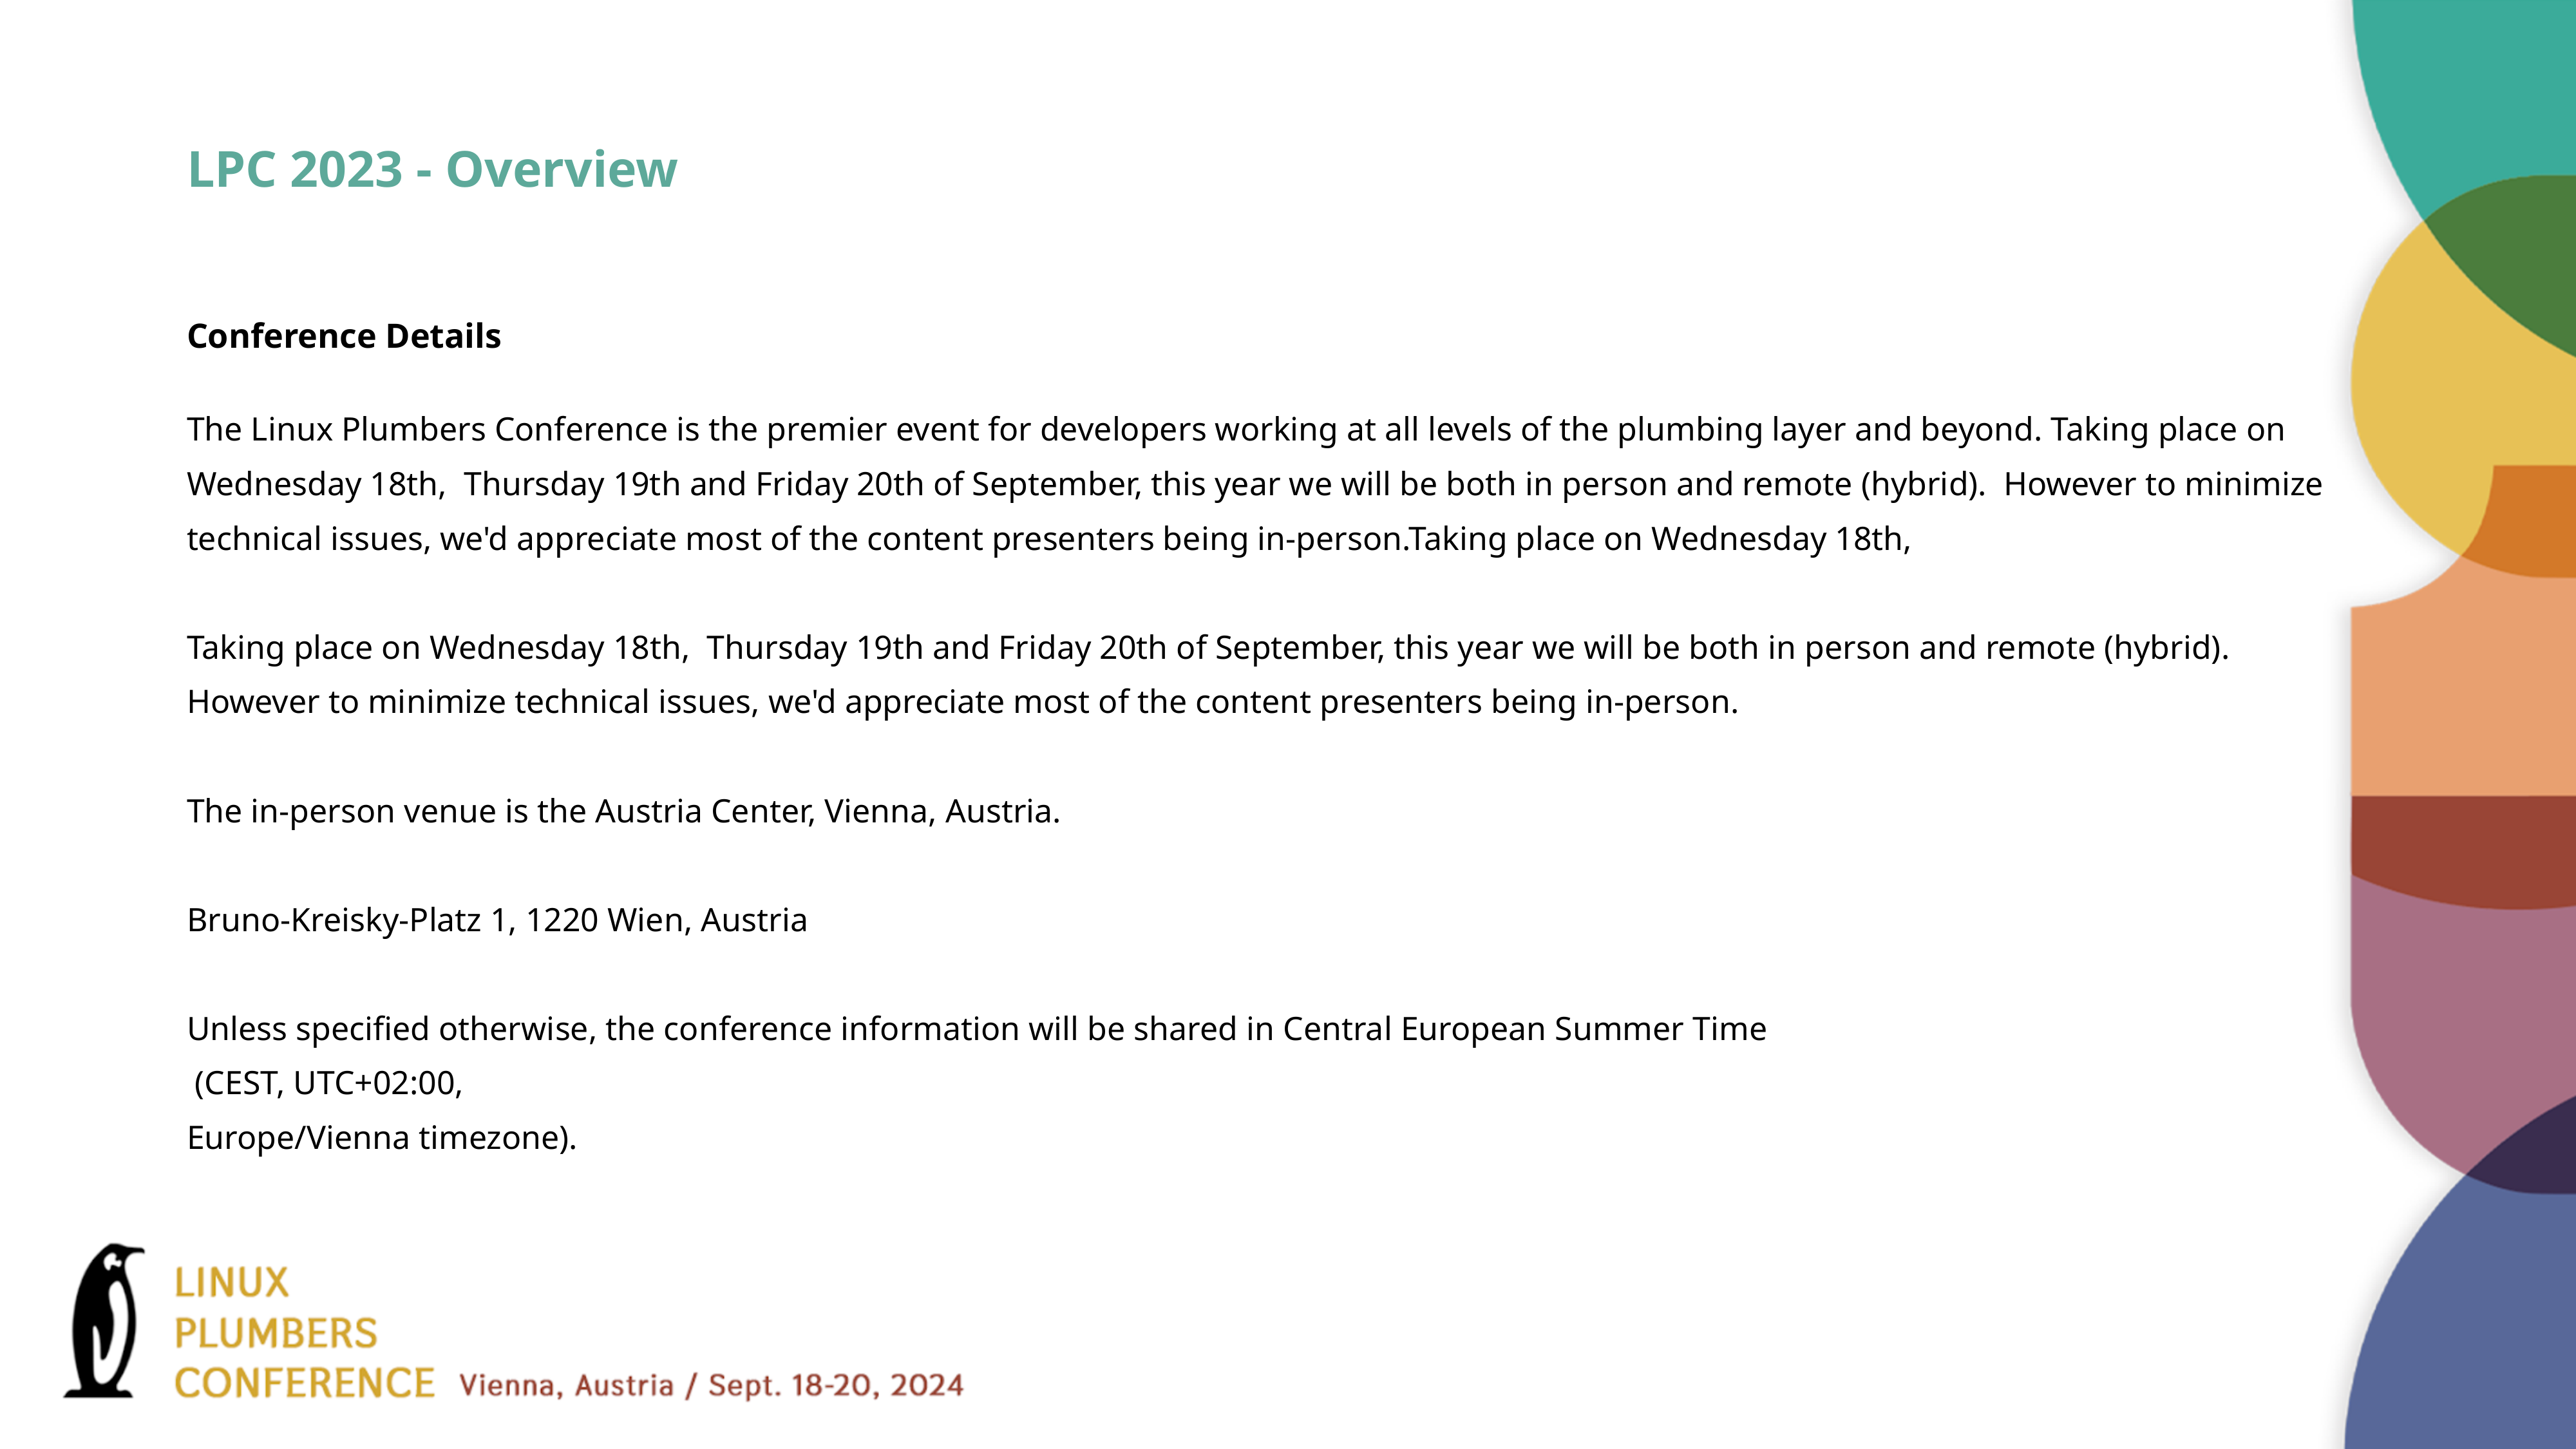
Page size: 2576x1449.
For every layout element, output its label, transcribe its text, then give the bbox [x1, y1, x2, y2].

picture [0, 0, 2576, 1449]
title LPC 2023 - Overview [177, 77, 2354, 267]
list Conference Details The Linux Plumbers Conference is the premier event for developers working at all levels of the plumbing layer and beyond. Taking place on Wednesday 18th, Thursday 19th and Friday 20th of September, this year we will be both in person and remote (hybrid). However to minimize technical issues, we'd appreciate most of the content presenters being in-person.Taking place on Wednesday 18th, Taking place on Wednesday 18th, Thursday 19th and Friday 20th of September, this year we will be both in person and remote (hybrid). However to minimize technical issues, we'd appreciate most of the content presenters being in-person. The in-person venue is the Austria Center, Vienna, Austria. Bruno-Kreisky-Platz 1, 1220 Wien, Austria Unless specified otherwise, the conference information will be shared in Central European Summer Time (CEST, UTC+02:00, Europe/Vienna timezone). [177, 298, 2354, 1218]
